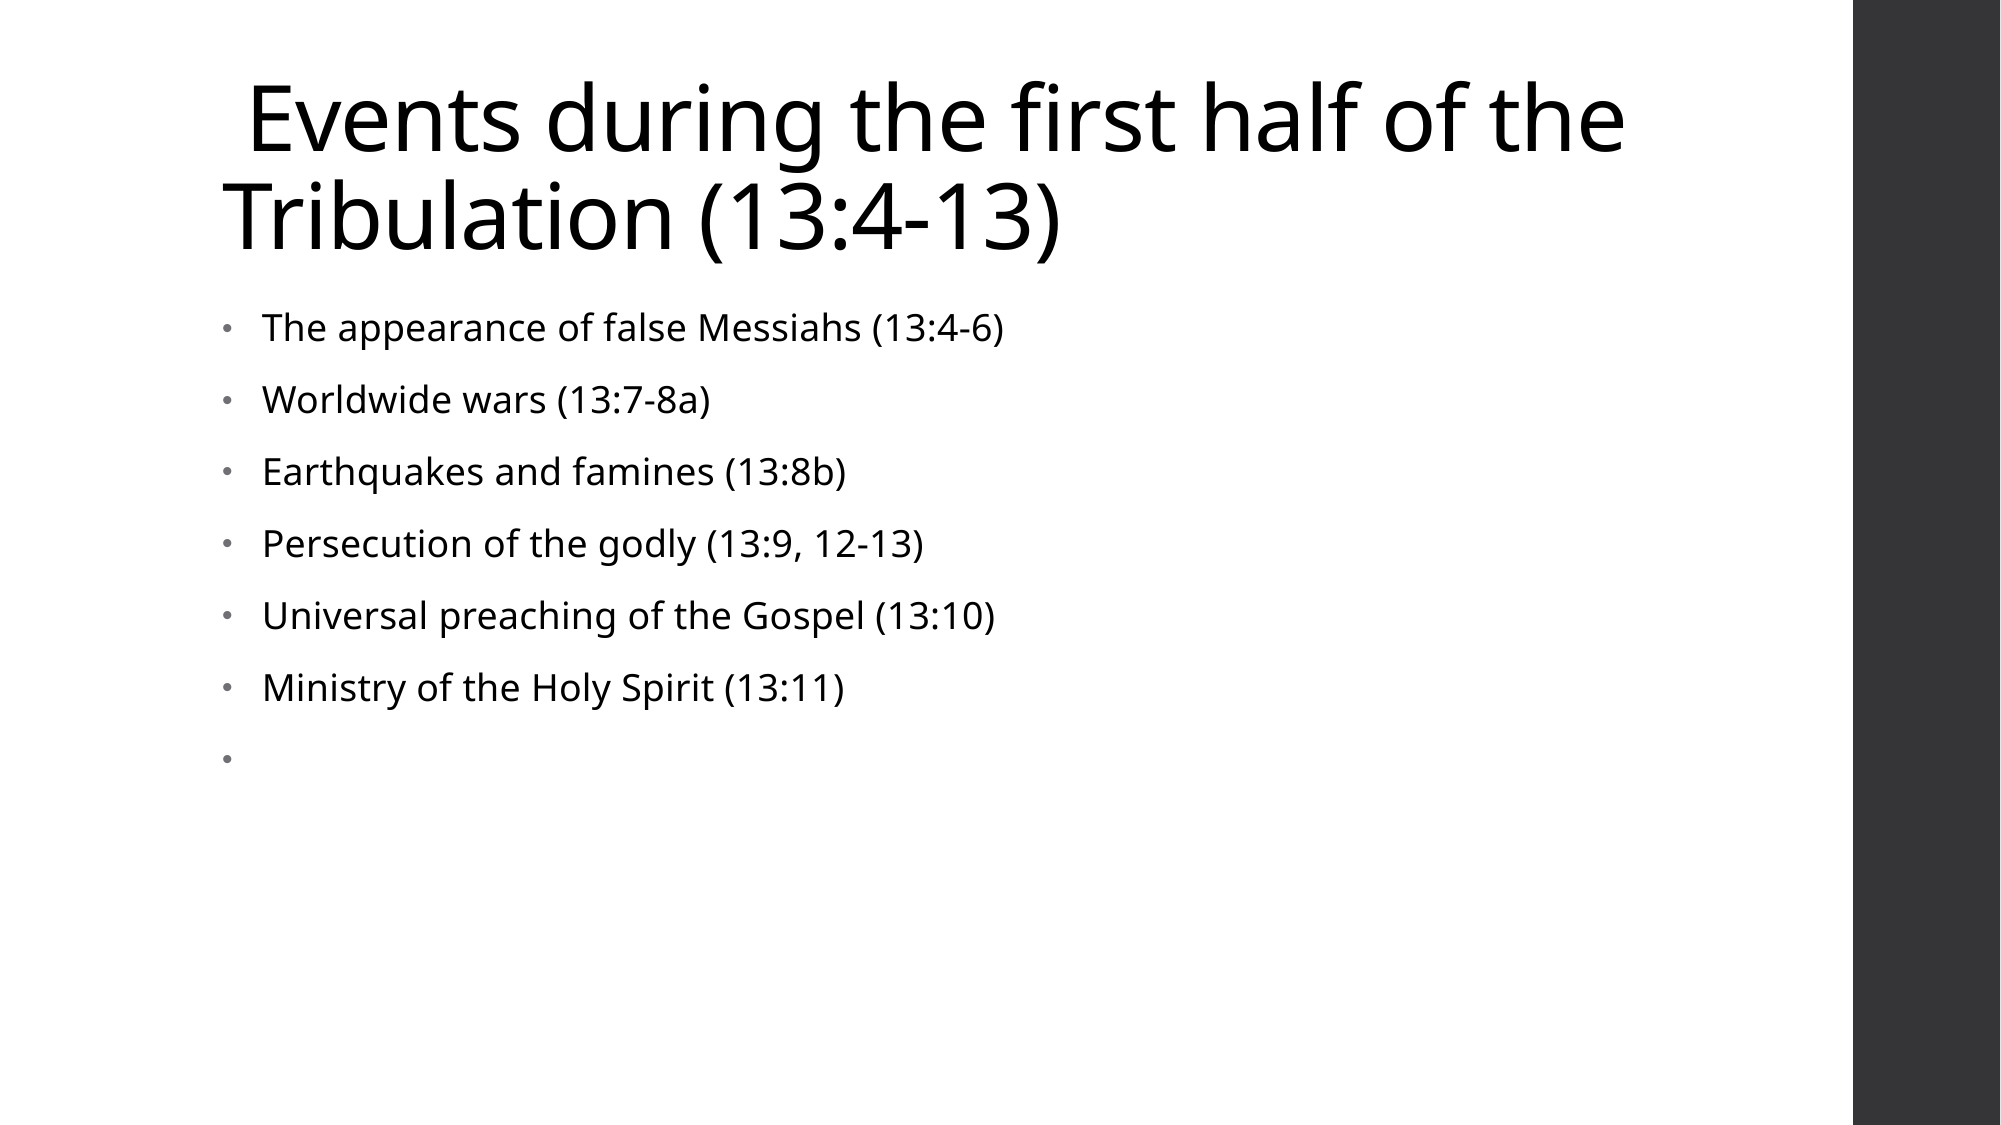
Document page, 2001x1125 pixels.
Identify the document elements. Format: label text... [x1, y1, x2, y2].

title Events during the first half of the Tribulation (13:4-13) [206, 60, 1797, 278]
list The appearance of false Messiahs (13:4-6) Worldwide wars (13:7-8a) Earthquakes and famines (13:8b) Persecution of the godly (13:9, 12-13) Universal preaching of the Gospel (13:10) Ministry of the Holy Spirit (13:11) [206, 299, 1617, 1014]
